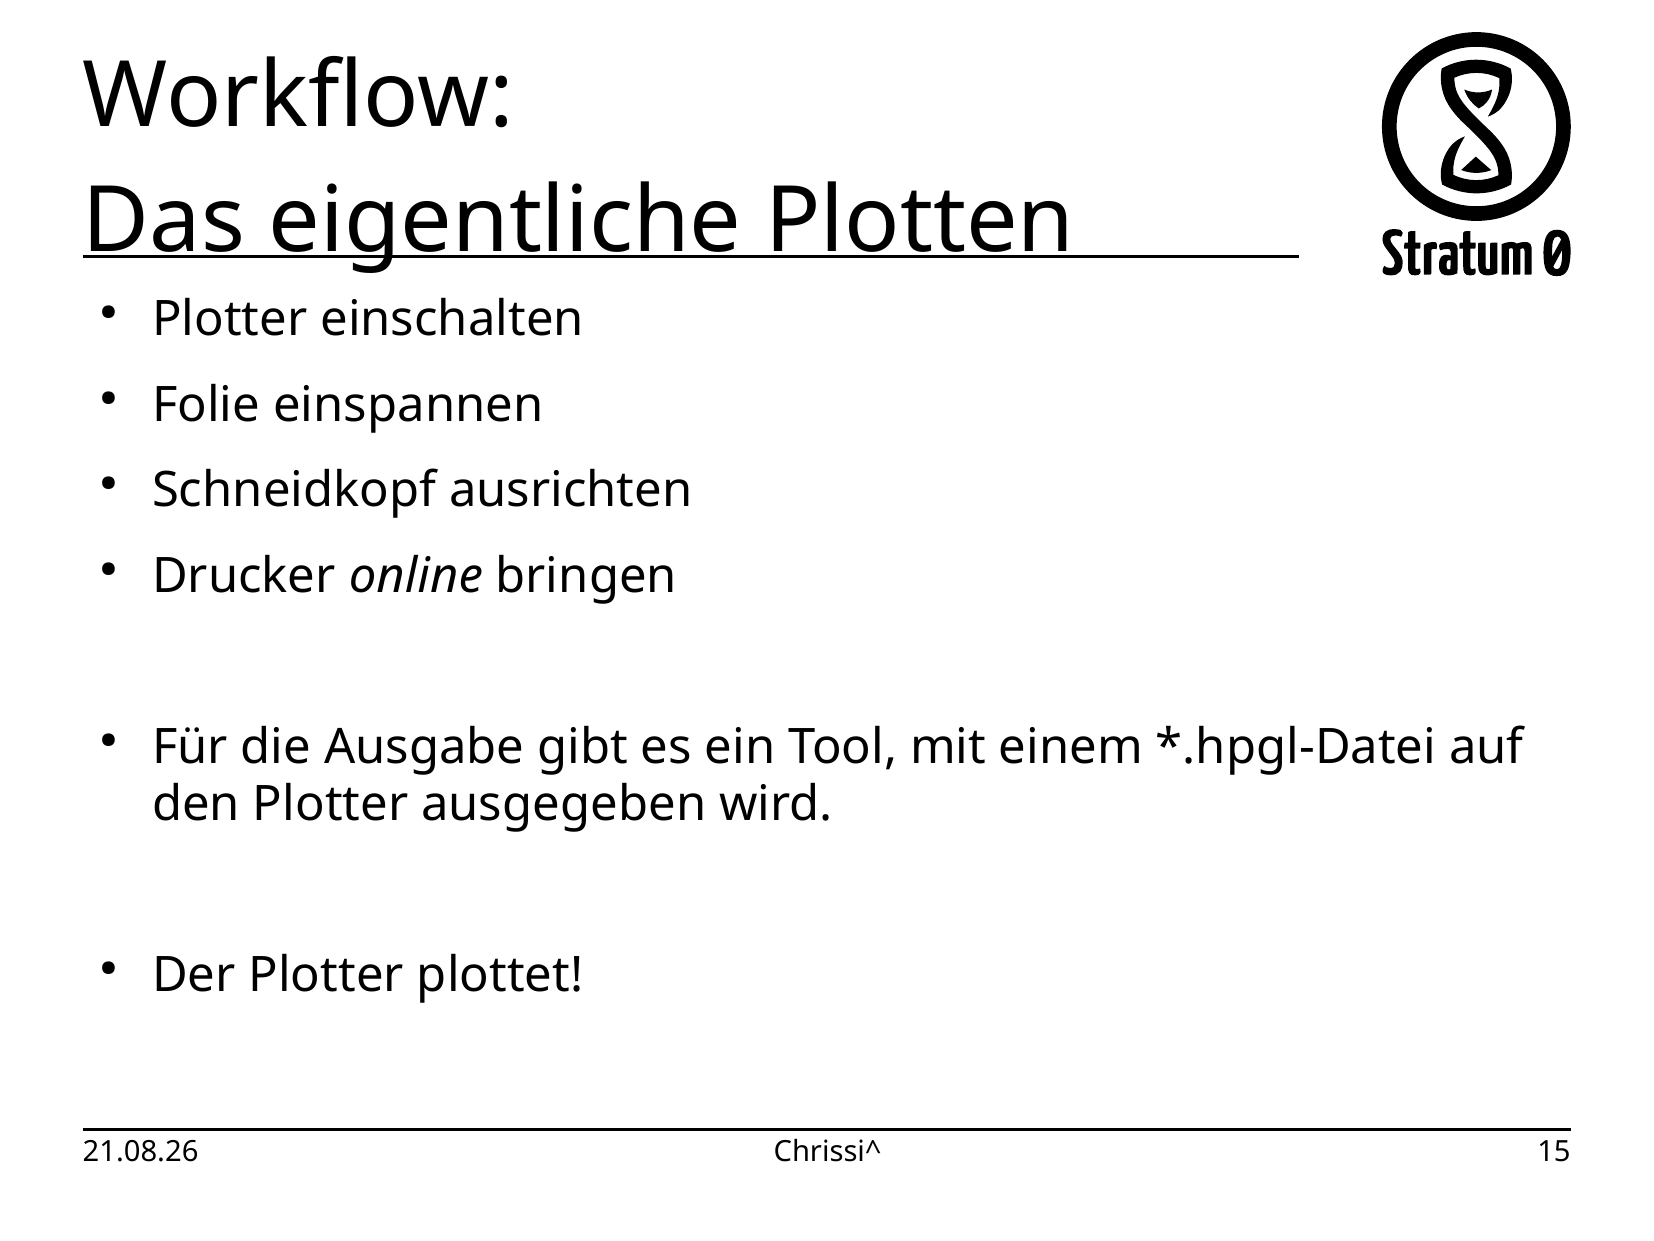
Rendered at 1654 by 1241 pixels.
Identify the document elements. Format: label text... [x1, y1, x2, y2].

list Plotter einschalten Folie einspannen Schneidkopf ausrichten Drucker online bringen Für die Ausgabe gibt es ein Tool, mit einem *.hpgl-Datei auf den Plotter ausgegeben wird. Der Plotter plottet! [82, 290, 1538, 1010]
title Workflow: Das eigentliche Plotten [82, 45, 1300, 261]
